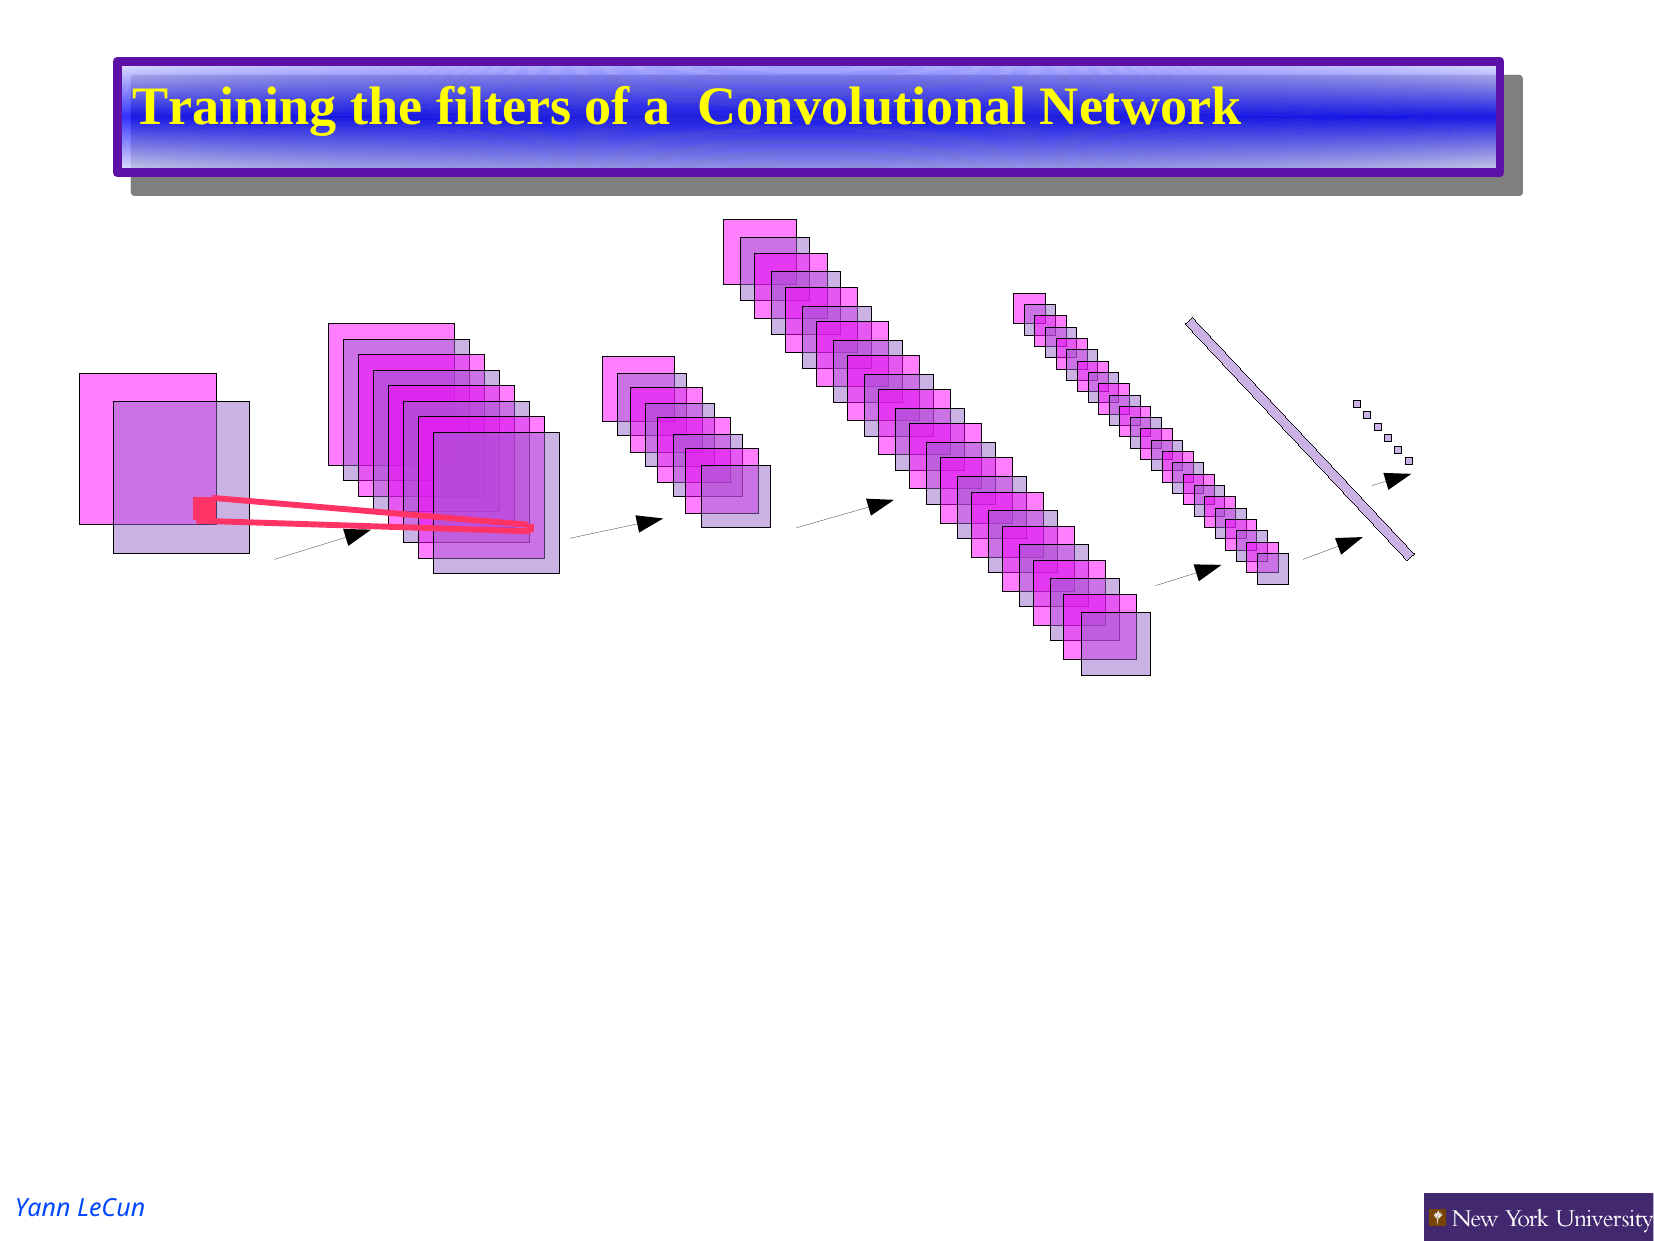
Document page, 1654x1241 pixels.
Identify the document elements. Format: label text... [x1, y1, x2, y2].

text_box [1384, 434, 1392, 442]
text_box [1185, 317, 1415, 561]
text_box [1405, 457, 1413, 465]
text_box [1394, 446, 1402, 454]
text_box Training the filters of a Convolutional Network [117, 61, 1501, 173]
text_box [388, 516, 509, 527]
text_box [723, 219, 1151, 676]
picture [1424, 1193, 1654, 1241]
text_box [602, 356, 771, 528]
text_box [1013, 293, 1289, 585]
text_box [1374, 423, 1382, 431]
text_box [1353, 400, 1361, 408]
text_box [328, 323, 560, 574]
text_box [1363, 411, 1371, 419]
text_box [79, 373, 250, 554]
